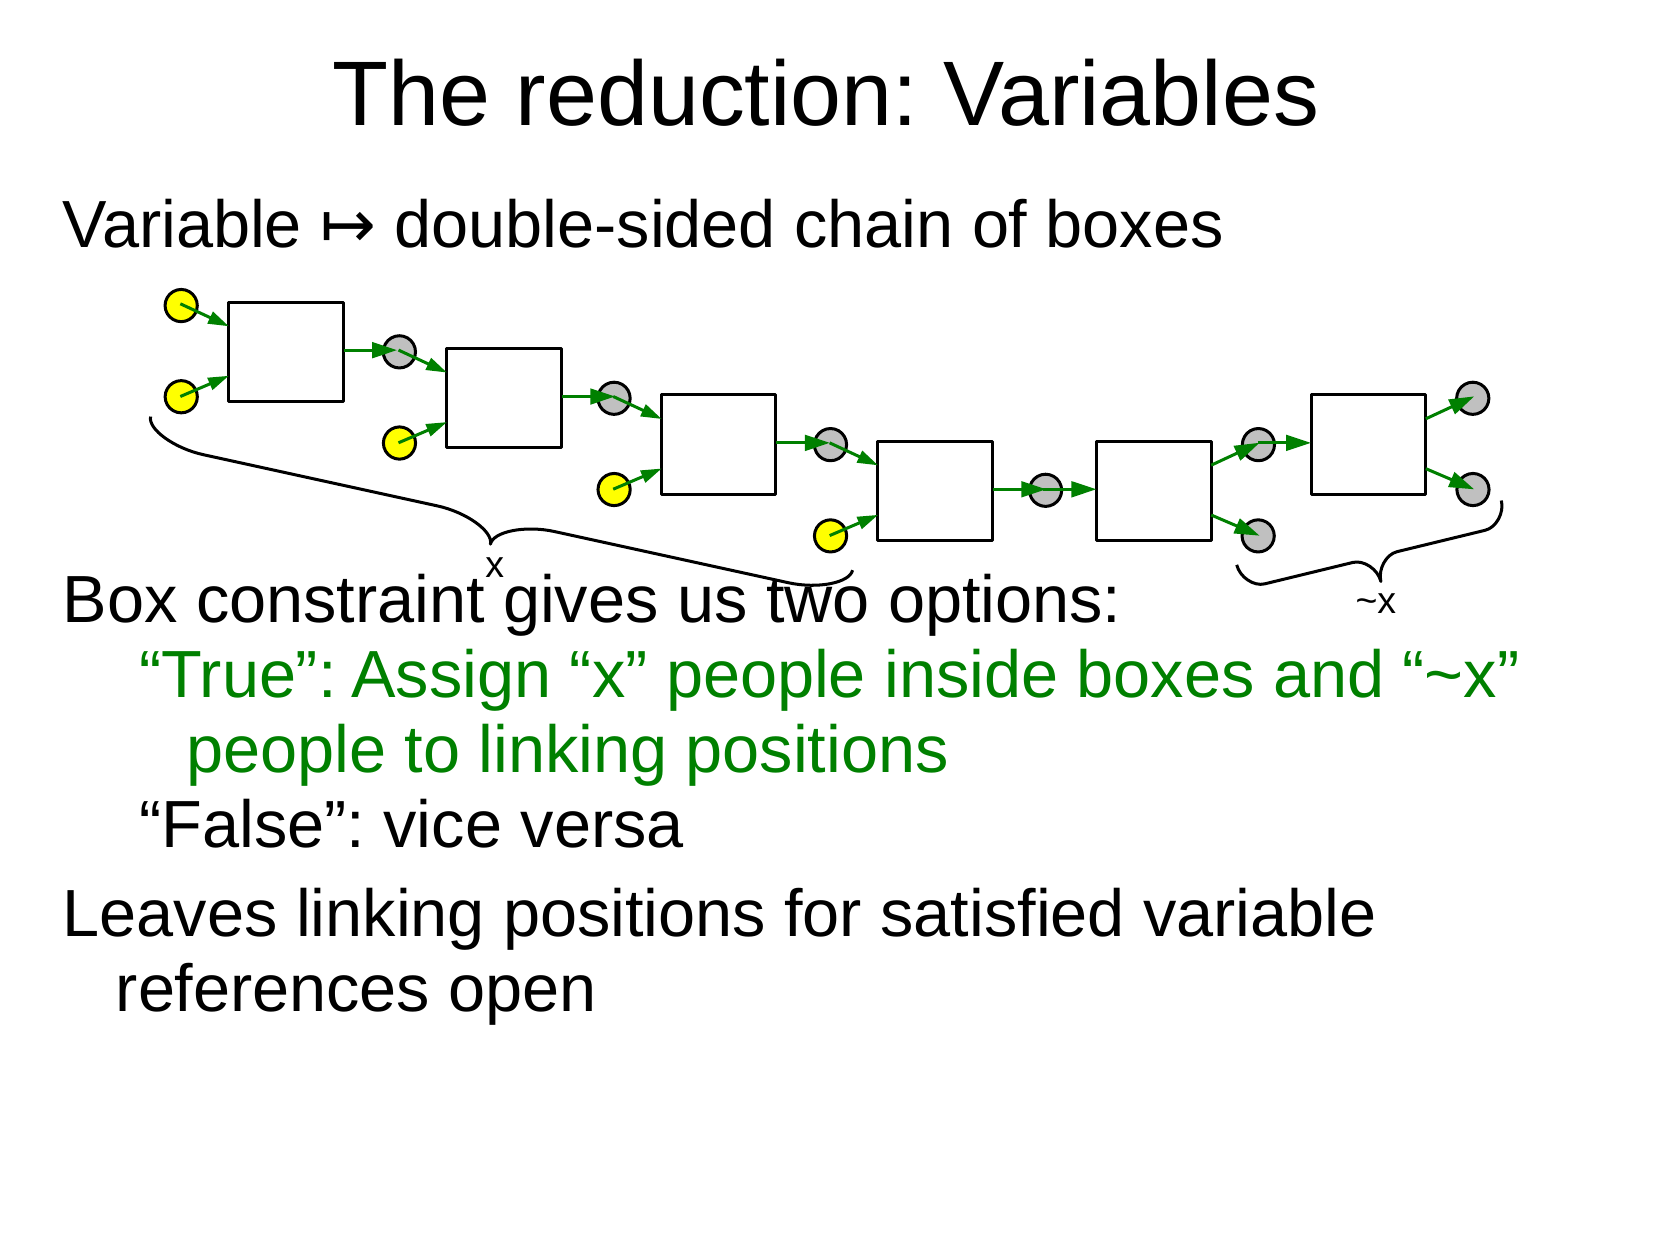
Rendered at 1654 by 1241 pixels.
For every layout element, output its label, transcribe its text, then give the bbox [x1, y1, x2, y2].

text_box [1031, 474, 1062, 488]
text_box [165, 289, 198, 322]
text_box [816, 428, 847, 448]
text_box [815, 444, 845, 461]
text_box [383, 335, 416, 368]
text_box [383, 426, 416, 460]
text_box [598, 398, 629, 415]
list Variable ↦ double-sided chain of boxes Box constraint gives us two options: “True”: Assign “x” people inside boxes and “~x” people to linking positions “False”: vice versa Leaves linking positions for satisfied variable references open [45, 187, 1609, 1226]
text_box [1242, 519, 1275, 552]
text_box [1456, 473, 1490, 506]
text_box x [470, 535, 524, 607]
text_box [1030, 491, 1062, 507]
title The reduction: Variables [0, 7, 1654, 181]
text_box [597, 473, 631, 506]
text_box [165, 380, 198, 413]
text_box [1247, 444, 1275, 461]
text_box [1456, 382, 1489, 415]
text_box [814, 519, 847, 552]
text_box [599, 382, 631, 402]
text_box [1242, 428, 1275, 444]
text_box ~x [1340, 571, 1416, 643]
